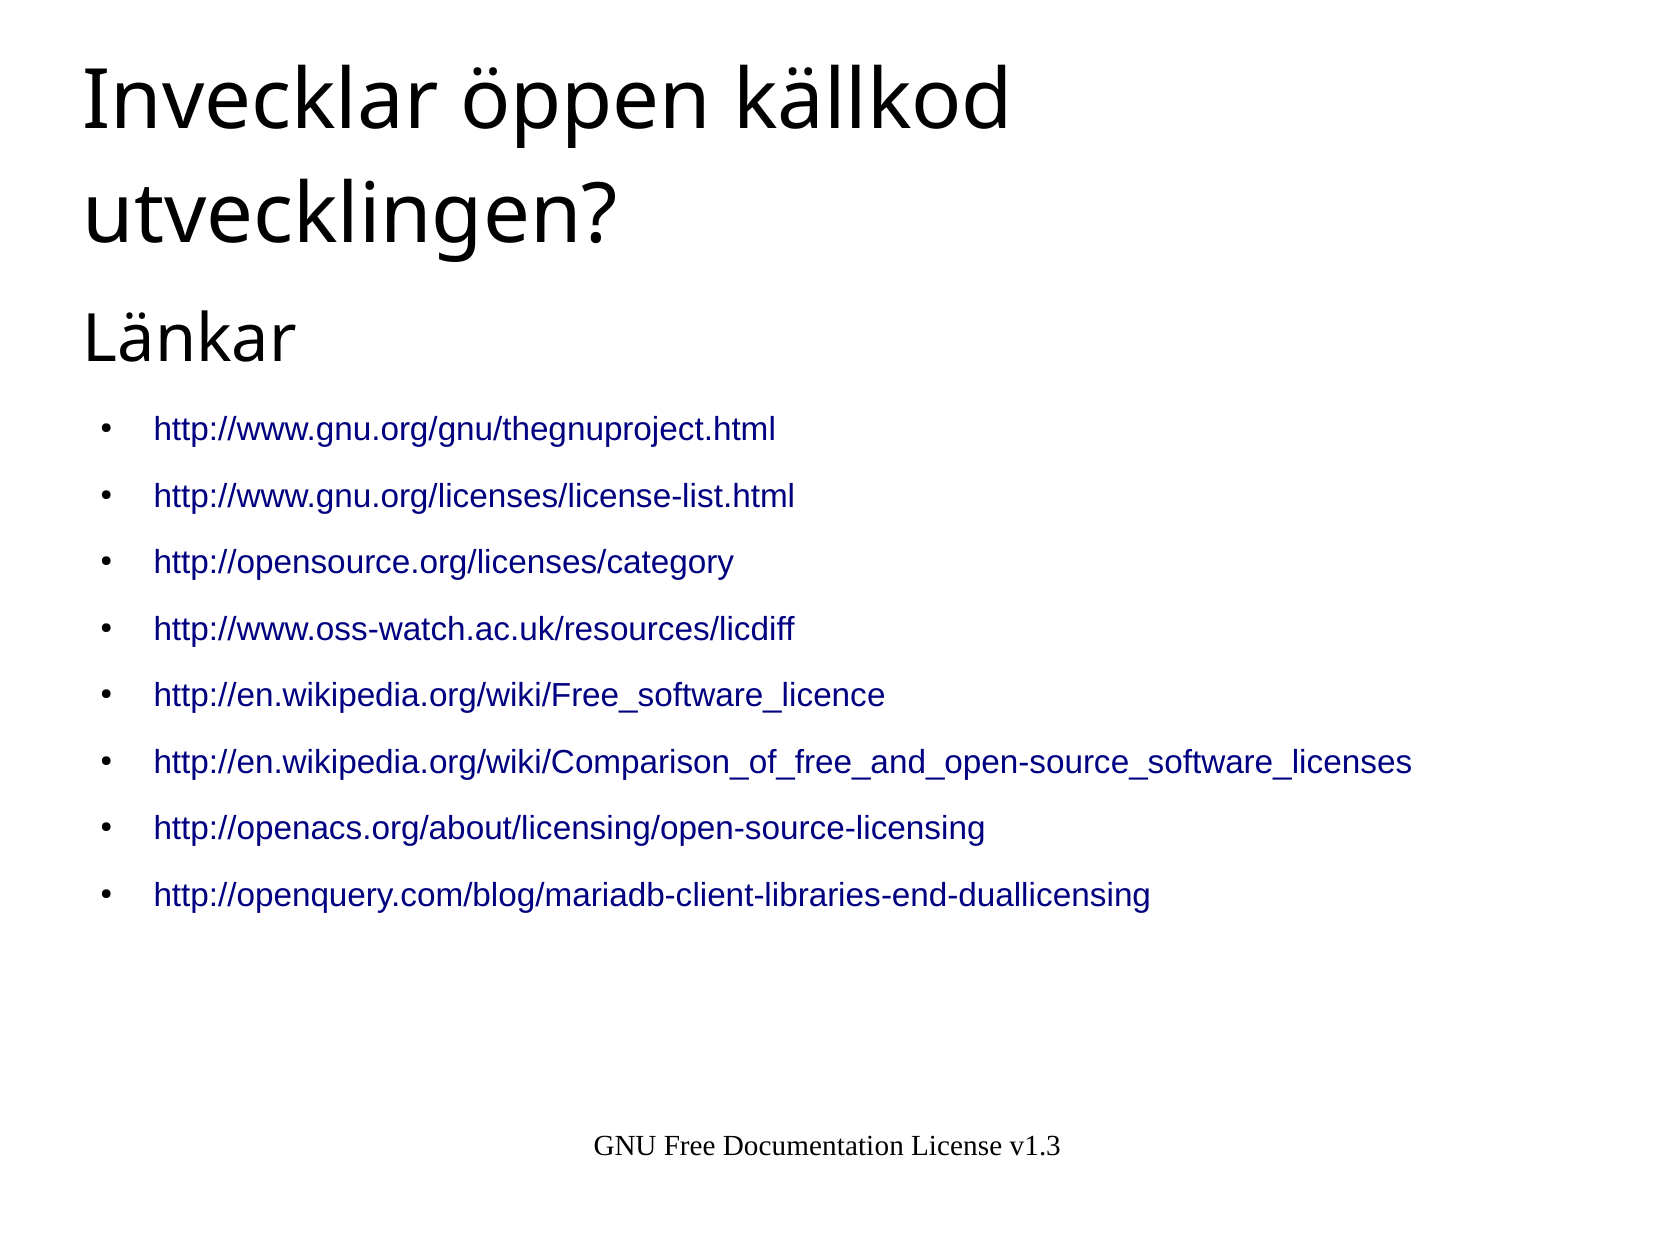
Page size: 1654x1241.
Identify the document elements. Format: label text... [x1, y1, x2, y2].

list Länkar http://www.gnu.org/gnu/thegnuproject.html http://www.gnu.org/licenses/license-list.html http://opensource.org/licenses/category http://www.oss-watch.ac.uk/resources/licdiff http://en.wikipedia.org/wiki/Free_software_licence http://en.wikipedia.org/wiki/Comparison_of_free_and_open-source_software_licenses http://openacs.org/about/licensing/open-source-licensing http://openquery.com/blog/mariadb-client-libraries-end-duallicensing [82, 290, 1538, 1010]
title Invecklar öppen källkod utvecklingen? [82, 49, 1571, 257]
